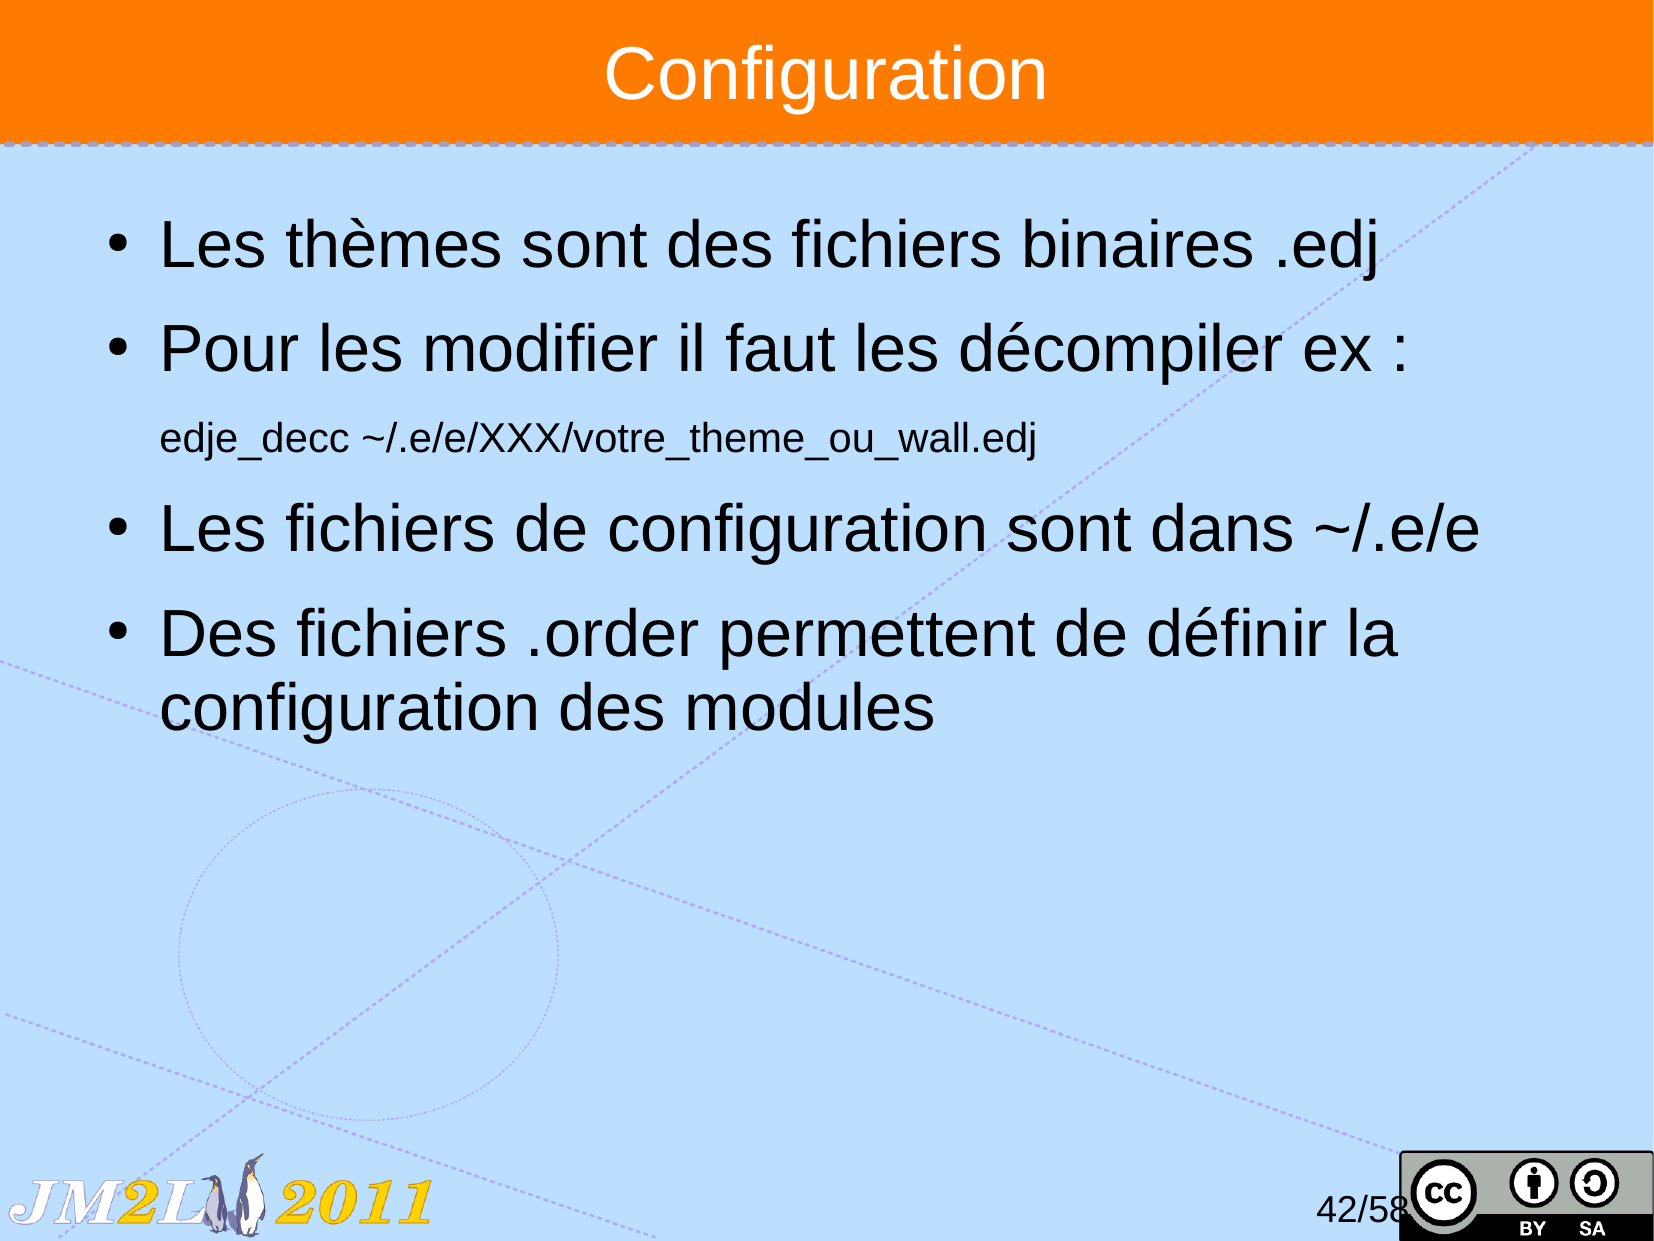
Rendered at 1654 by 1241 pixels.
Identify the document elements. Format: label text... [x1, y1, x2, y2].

title Configuration [29, 7, 1625, 141]
picture [0, 0, 1654, 1241]
list Les thèmes sont des fichiers binaires .edj Pour les modifier il faut les décompiler ex : edje_decc ~/.e/e/XXX/votre_theme_ou_wall.edj Les fichiers de configuration sont dans ~/.e/e Des fichiers .order permettent de définir la configuration des modules [88, 206, 1577, 1026]
